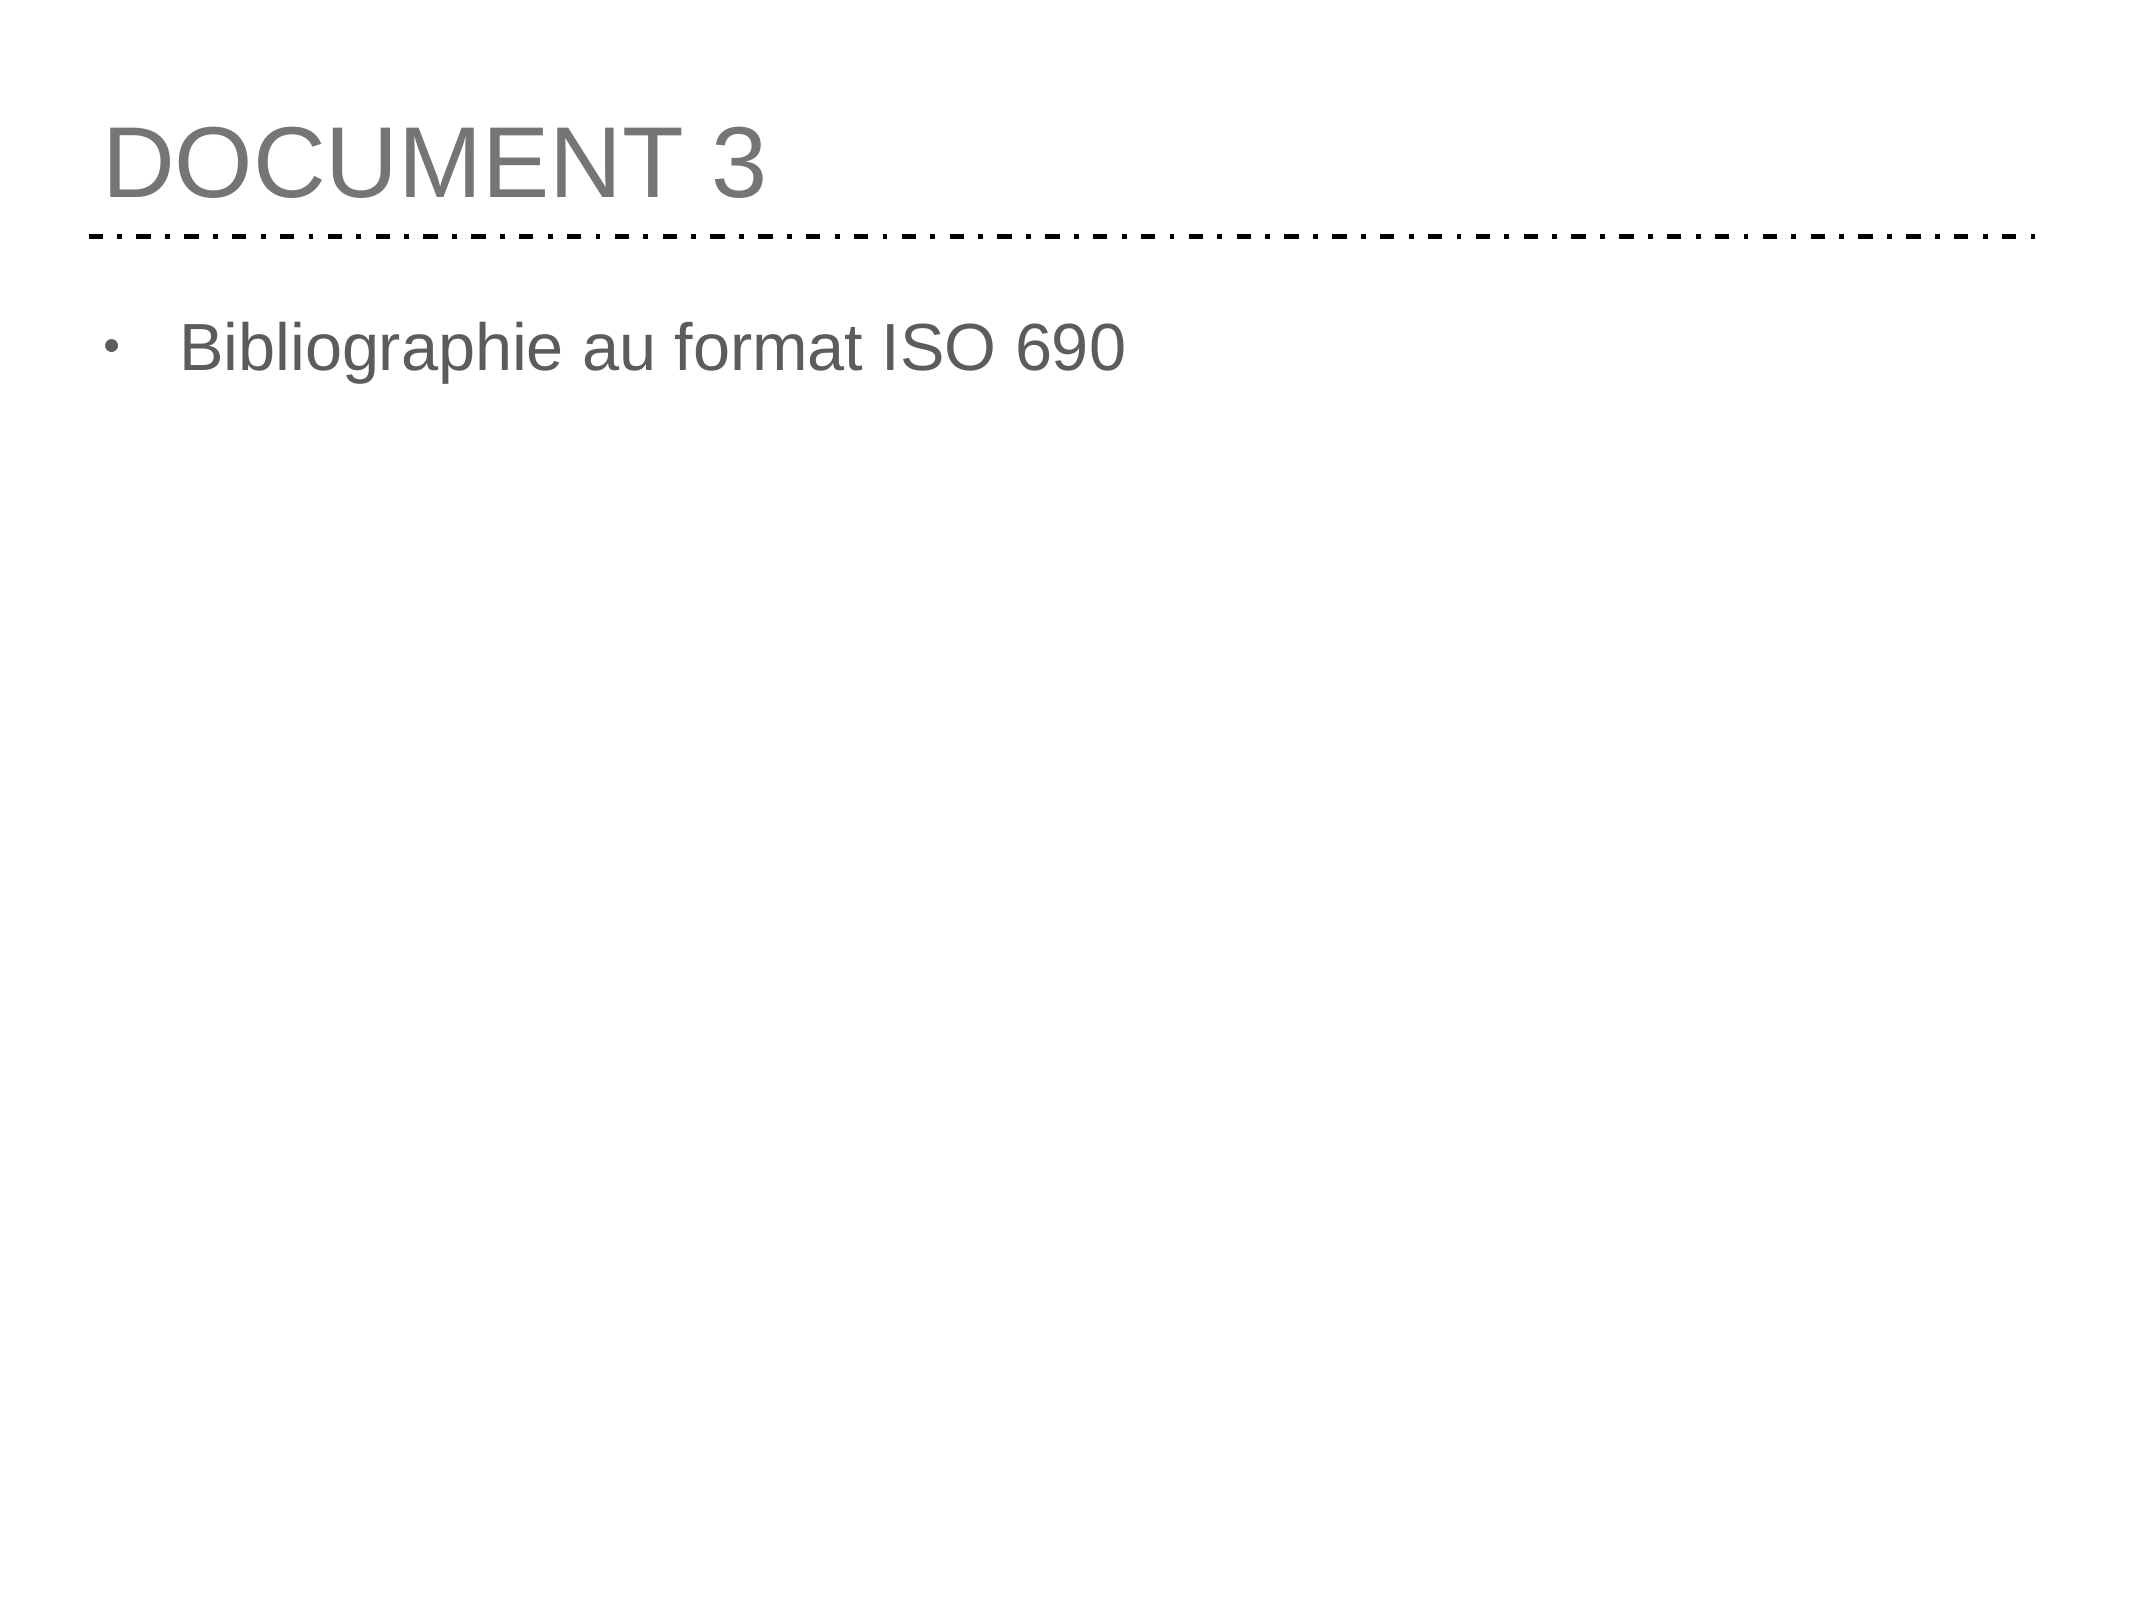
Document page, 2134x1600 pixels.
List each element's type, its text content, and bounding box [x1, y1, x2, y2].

text_box DOCUMENT 3 [94, 88, 2039, 207]
text_box Bibliographie au format ISO 690 [94, 296, 2039, 1481]
